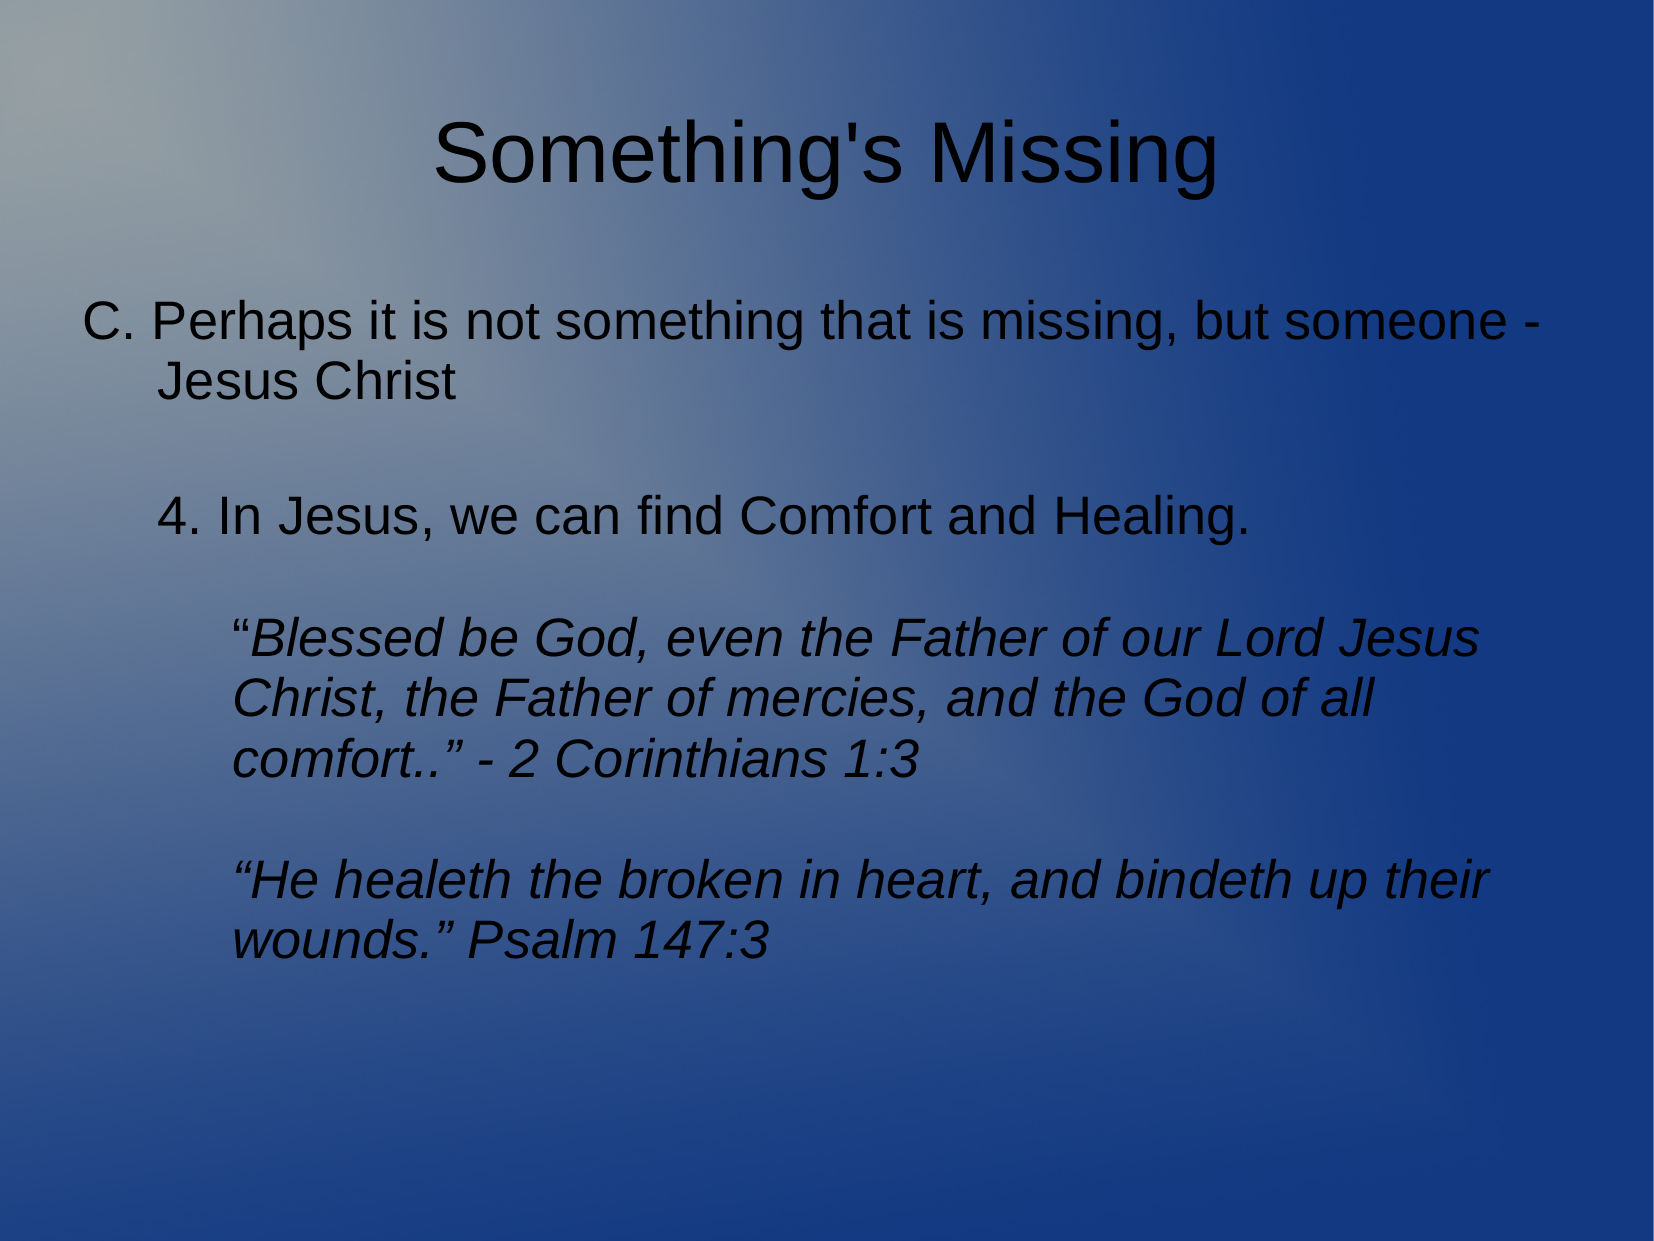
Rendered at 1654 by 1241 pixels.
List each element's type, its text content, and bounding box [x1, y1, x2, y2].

subtitle C. Perhaps it is not something that is missing, but someone - Jesus Christ 4. In Jesus, we can find Comfort and Healing. “Blessed be God, even the Father of our Lord Jesus Christ, the Father of mercies, and the God of all comfort..” - 2 Corinthians 1:3 “He healeth the broken in heart, and bindeth up their wounds.” Psalm 147:3 [82, 290, 1571, 1109]
picture [0, 0, 1654, 1241]
title Something's Missing [82, 49, 1571, 257]
